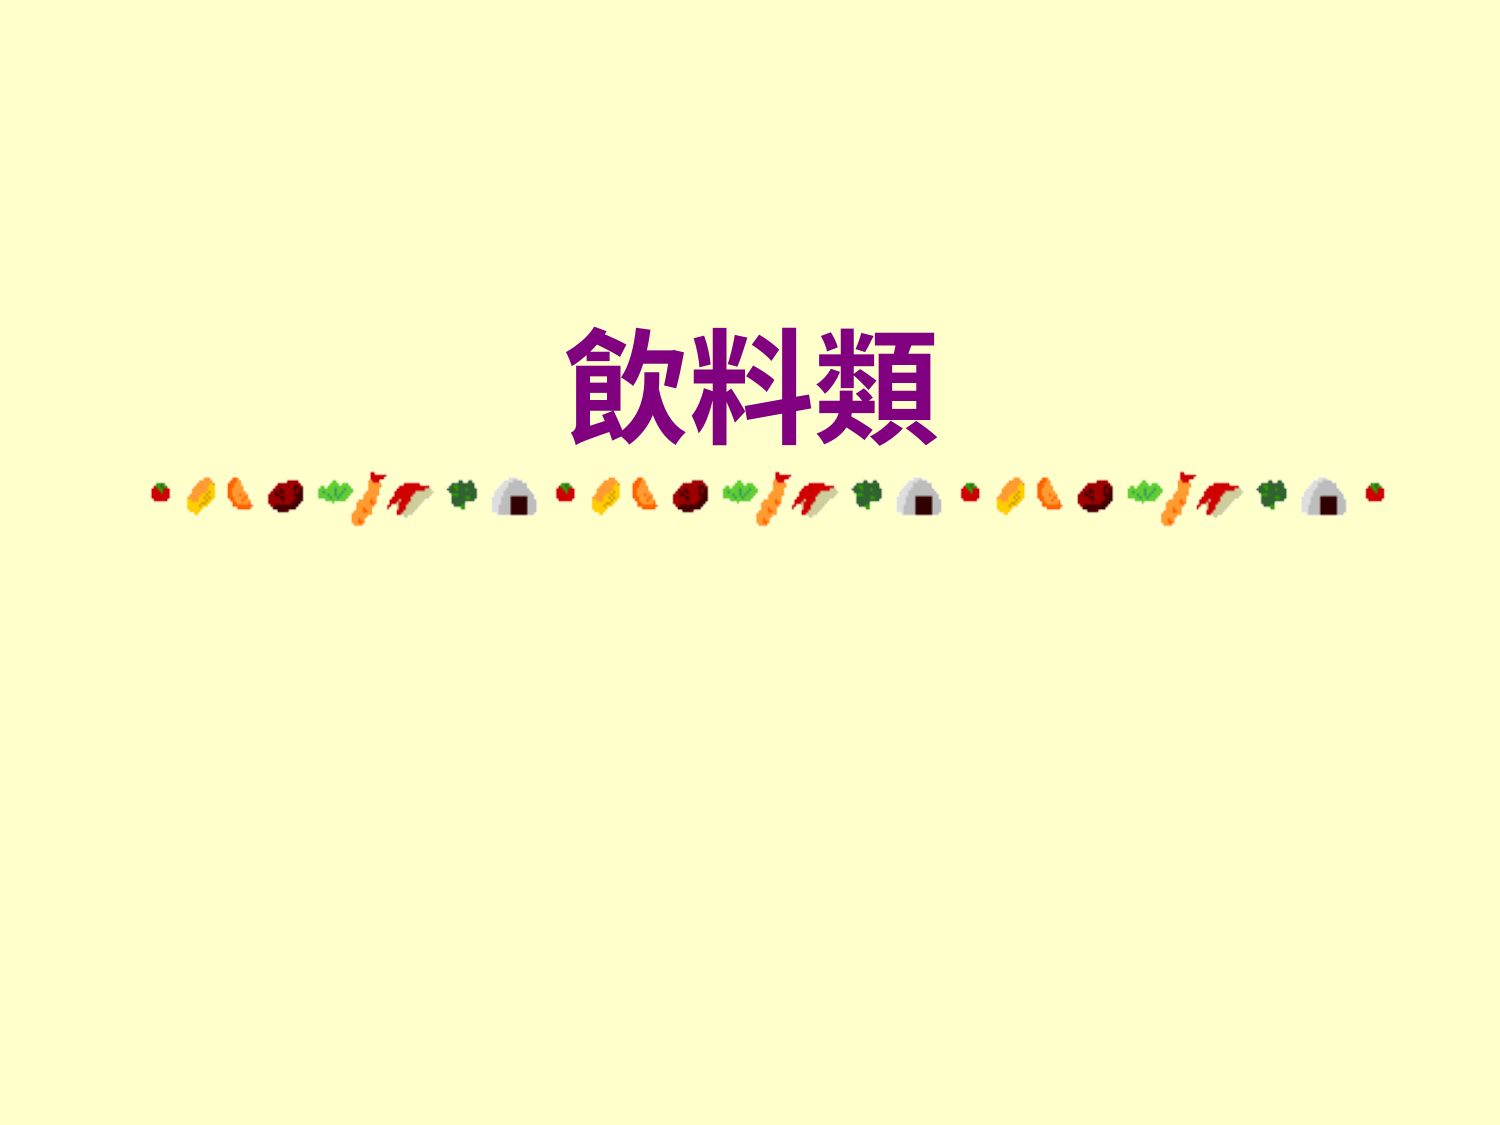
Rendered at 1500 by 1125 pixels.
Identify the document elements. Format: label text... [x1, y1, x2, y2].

title 飲料類 [76, 290, 1427, 479]
picture [147, 467, 1390, 530]
